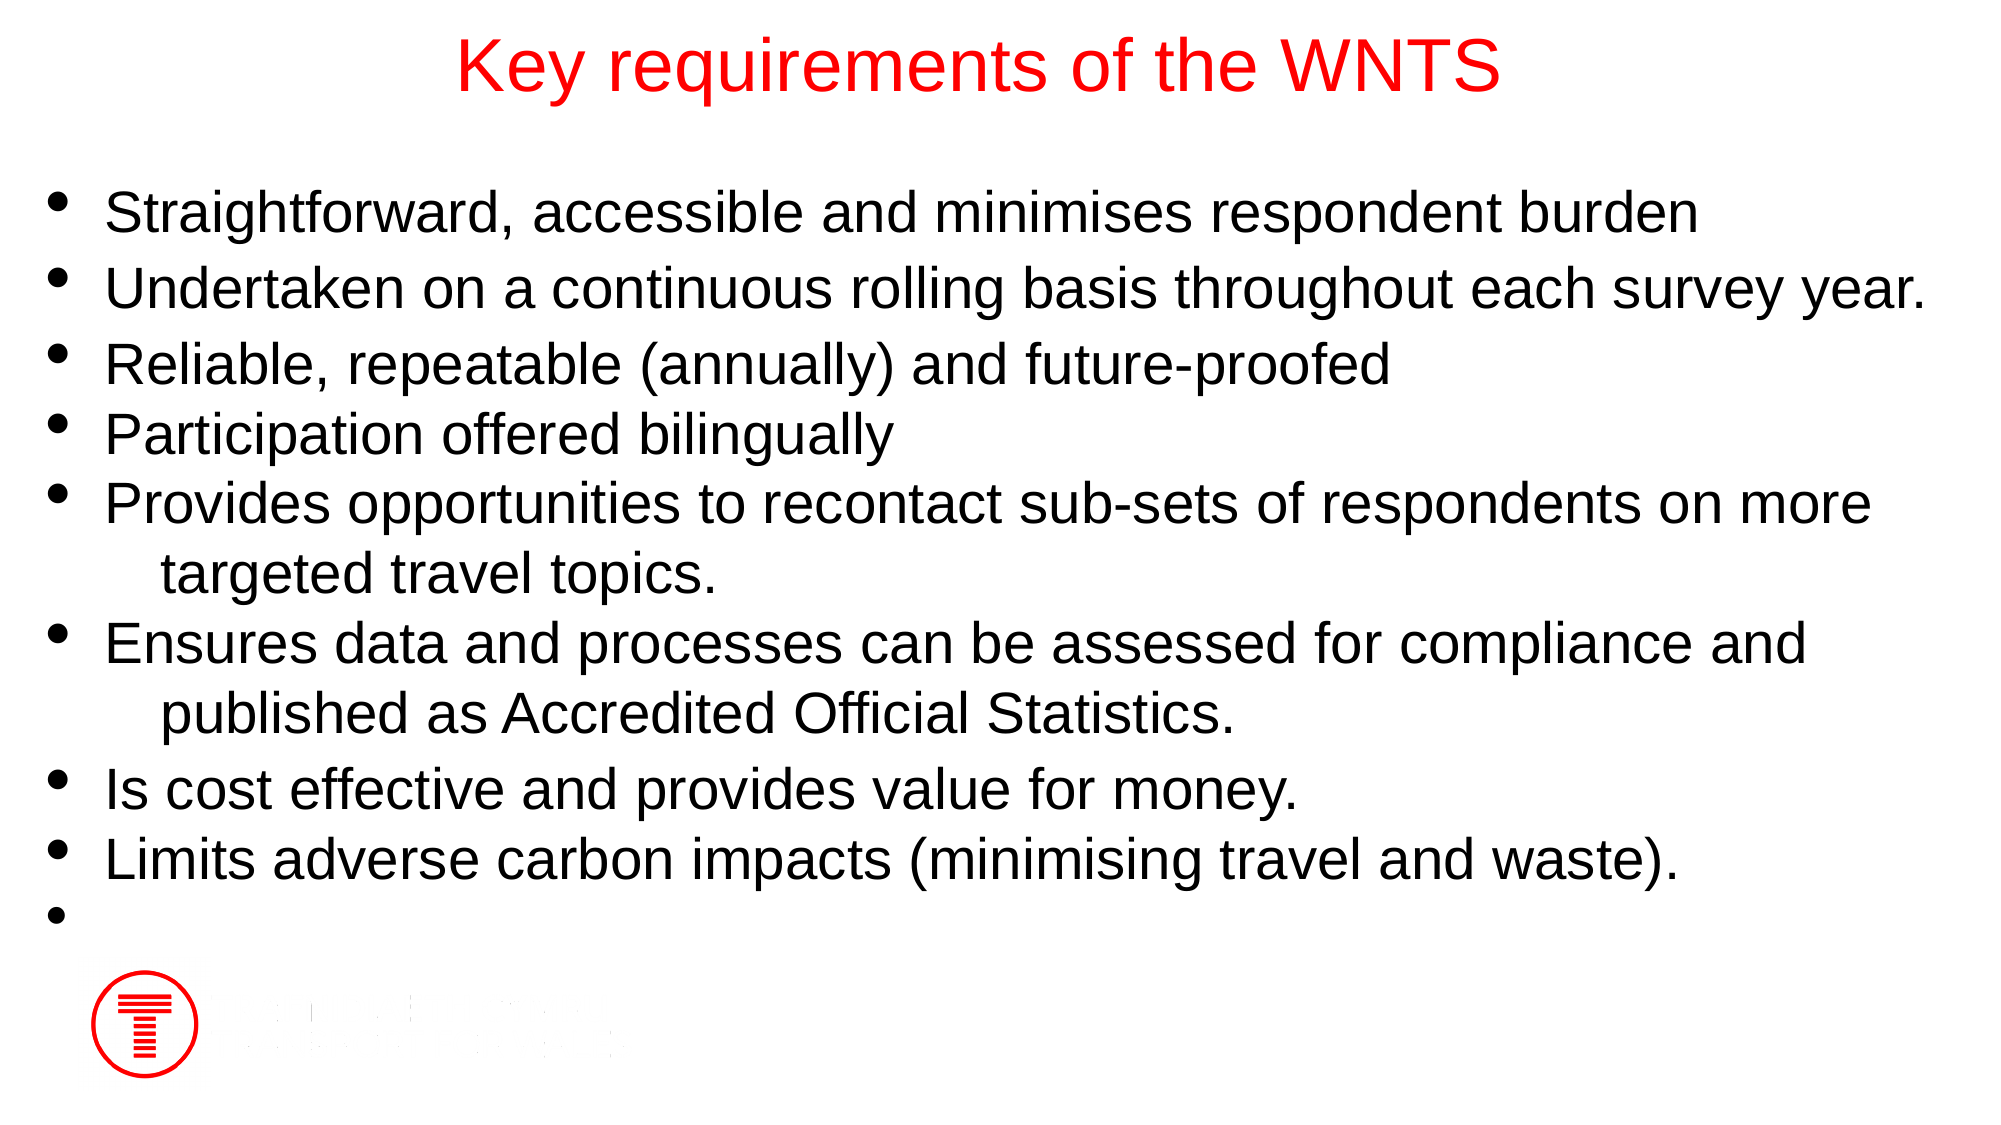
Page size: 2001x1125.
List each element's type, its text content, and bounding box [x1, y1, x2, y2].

text_box Key requirements of the WNTS [45, 25, 1916, 104]
list Straightforward, accessible and minimises respondent burden Undertaken on a continuous rolling basis throughout each survey year. Reliable, repeatable (annually) and future-proofed Participation offered bilingually Provides opportunities to recontact sub-sets of respondents on more targeted travel topics. Ensures data and processes can be assessed for compliance and published as Accredited Official Statistics. Is cost effective and provides value for money. Limits adverse carbon impacts (minimising travel and waste). [33, 104, 1955, 924]
